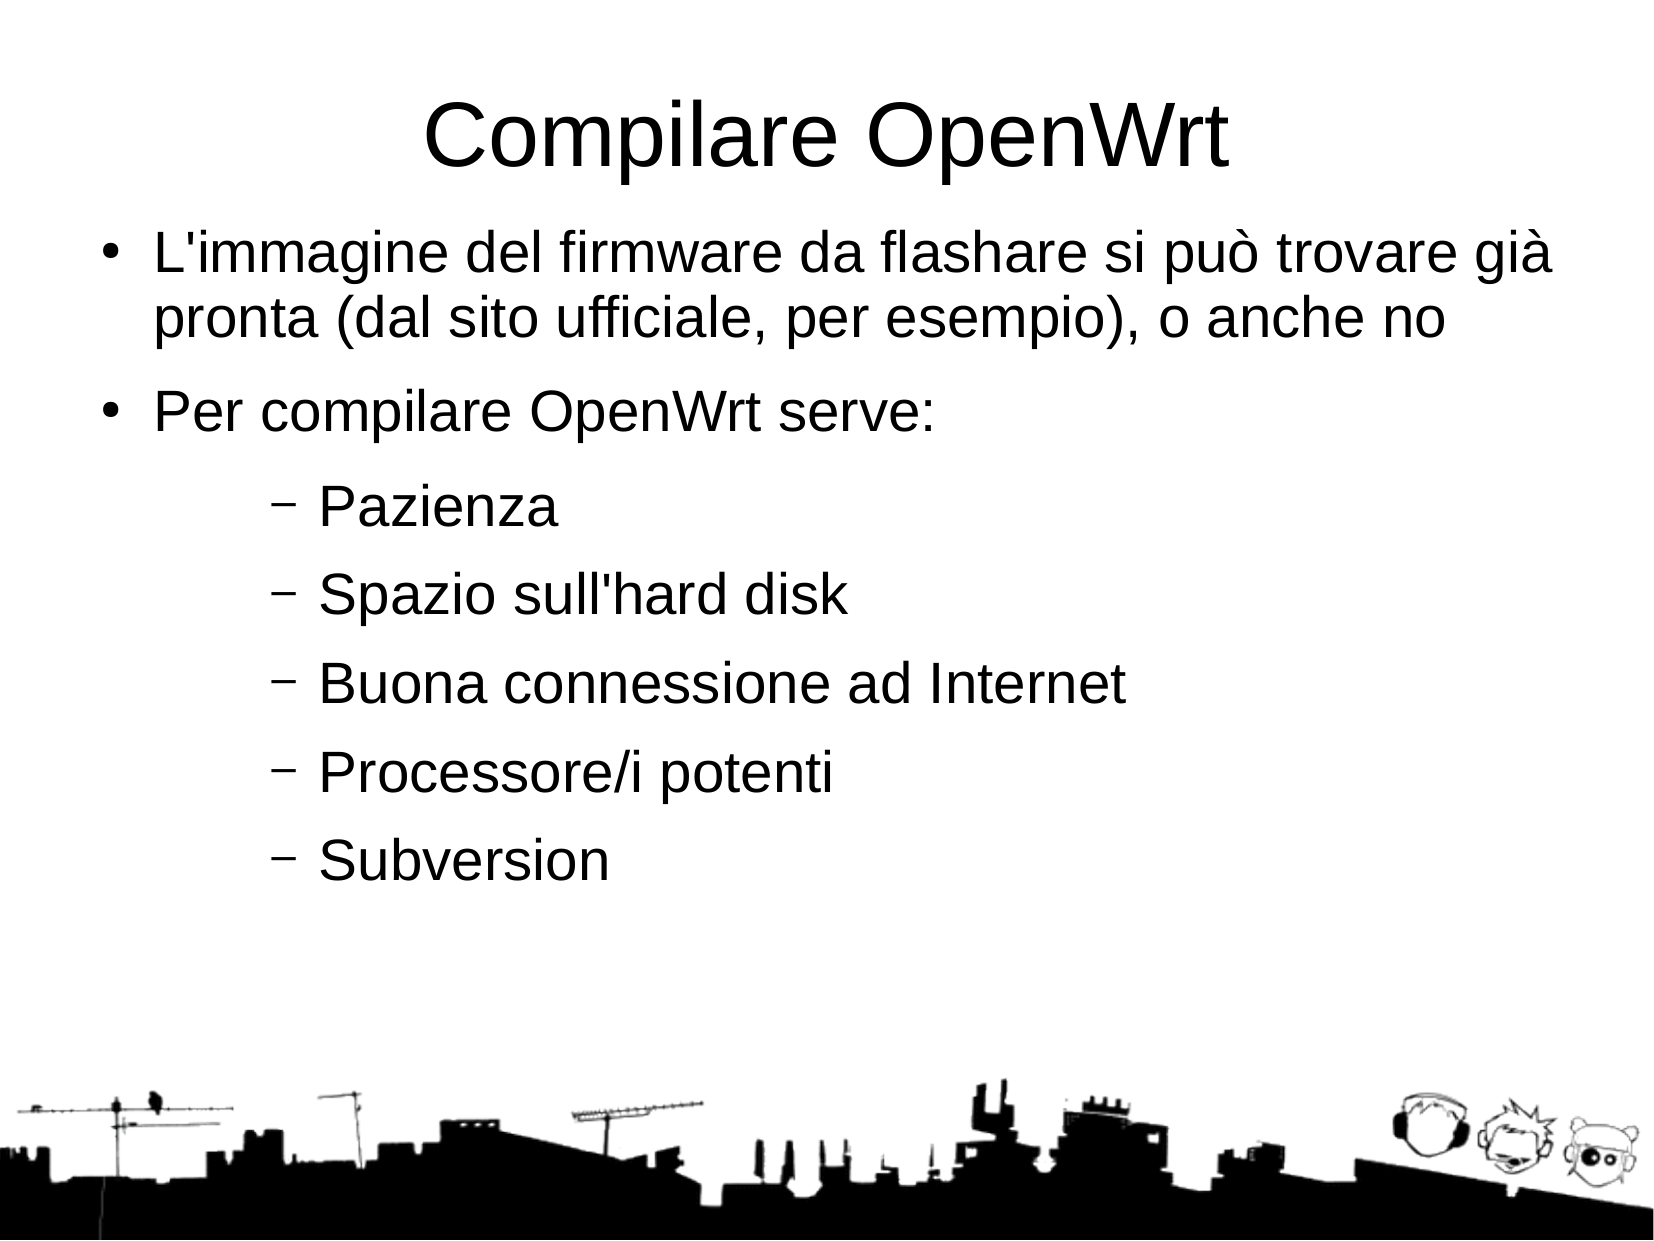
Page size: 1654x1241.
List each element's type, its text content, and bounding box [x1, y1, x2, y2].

picture [0, 1077, 1654, 1240]
list L'immagine del firmware da flashare si può trovare già pronta (dal sito ufficiale, per esempio), o anche no Per compilare OpenWrt serve: Pazienza Spazio sull'hard disk Buona connessione ad Internet Processore/i potenti Subversion [82, 219, 1571, 1050]
title Compilare OpenWrt [82, 39, 1571, 219]
